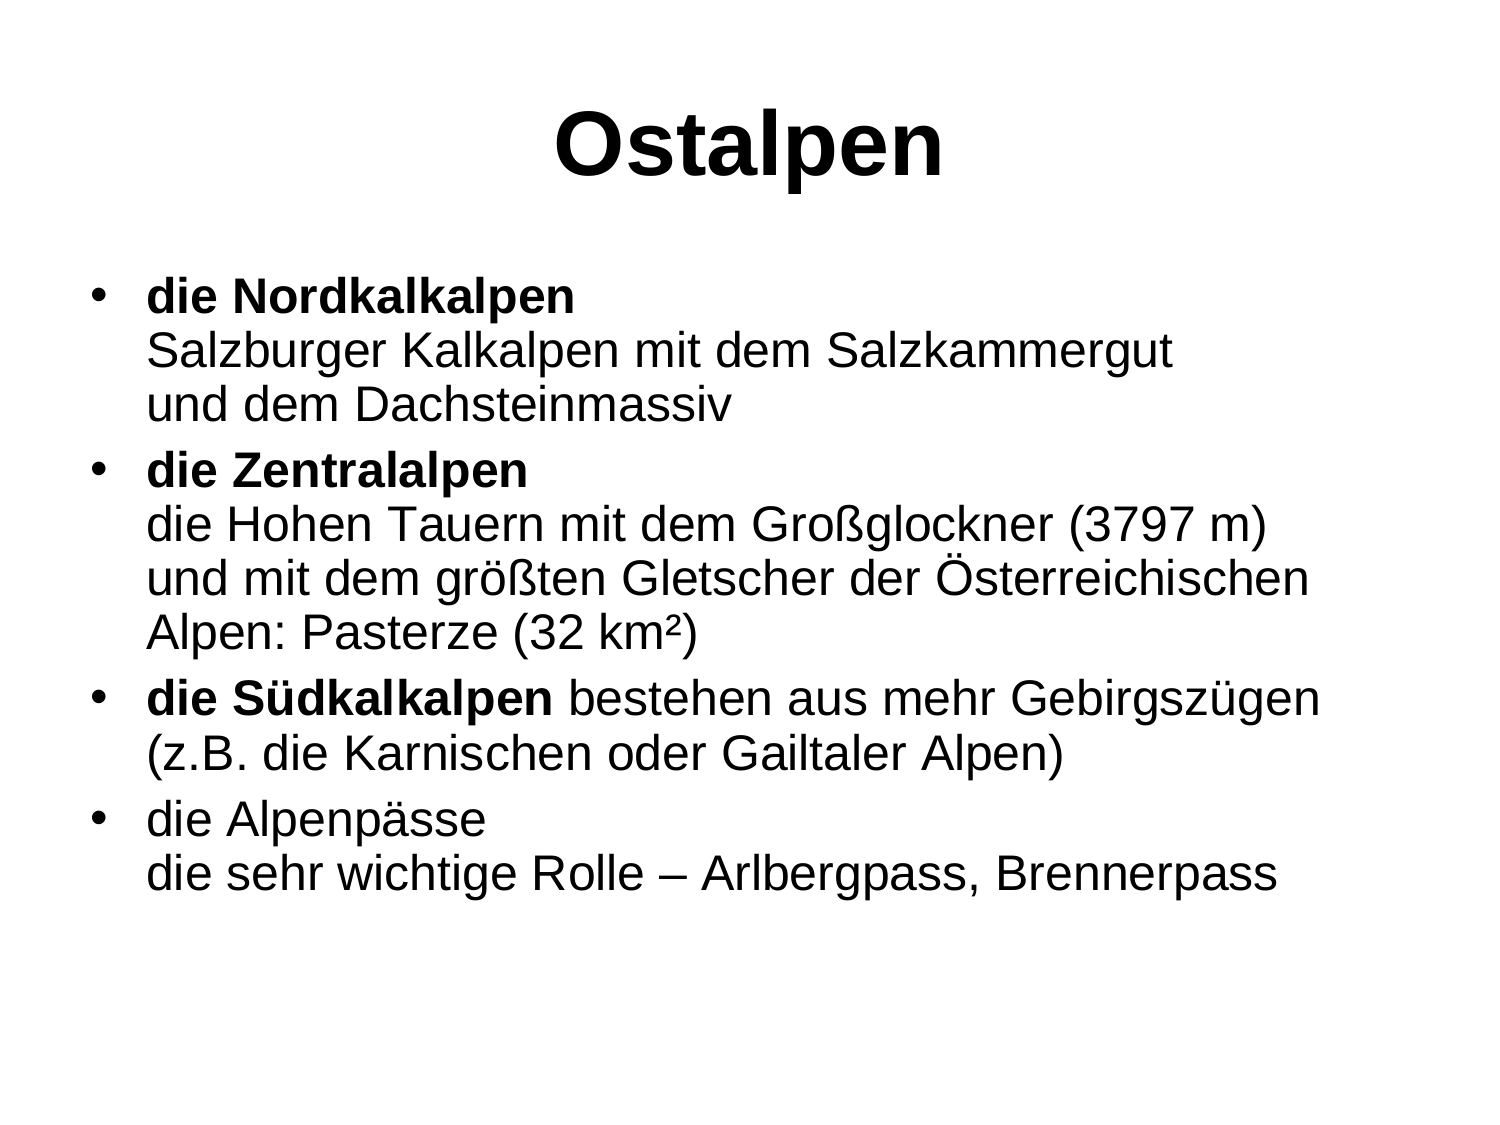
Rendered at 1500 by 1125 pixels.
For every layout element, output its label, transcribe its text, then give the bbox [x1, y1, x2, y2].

list die Nordkalkalpen Salzburger Kalkalpen mit dem Salzkammergut und dem Dachsteinmassiv die Zentralalpen die Hohen Tauern mit dem Großglockner (3797 m) und mit dem größten Gletscher der Österreichischen Alpen: Pasterze (32 km²) die Südkalkalpen bestehen aus mehr Gebirgszügen (z.B. die Karnischen oder Gailtaler Alpen) die Alpenpässe die sehr wichtige Rolle – Arlbergpass, Brennerpass [75, 262, 1426, 1006]
title Ostalpen [75, 45, 1426, 233]
